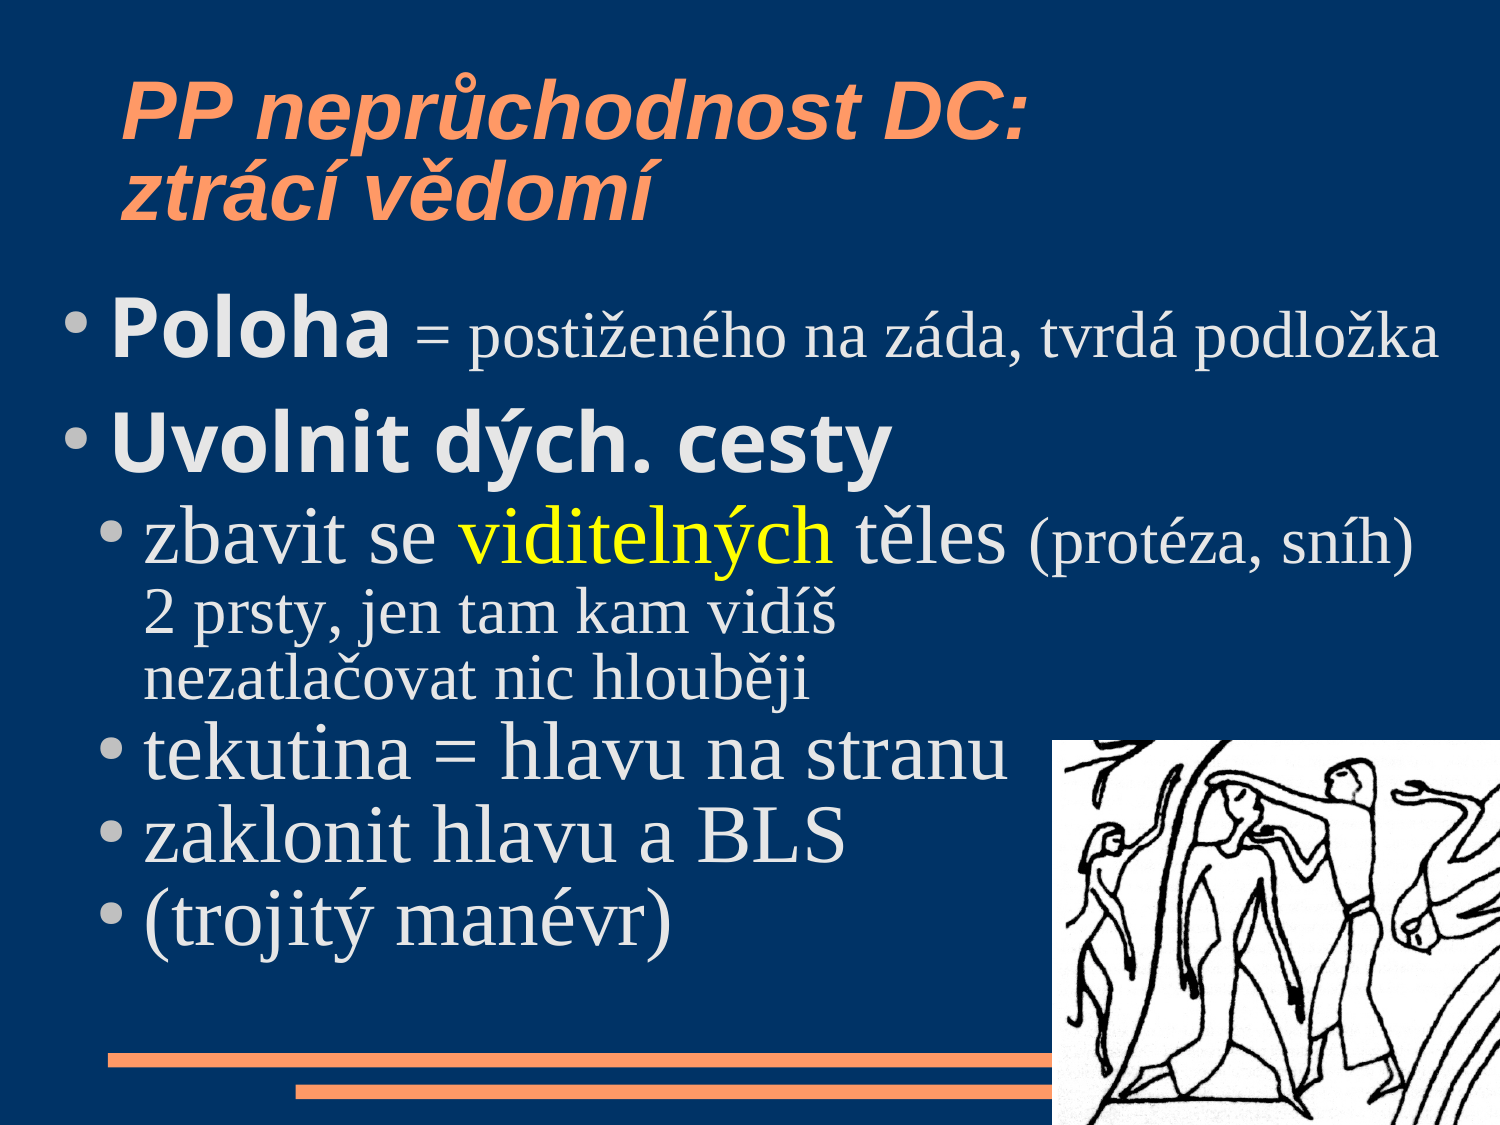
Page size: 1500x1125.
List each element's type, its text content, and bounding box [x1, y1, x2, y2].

list Poloha = postiženého na záda, tvrdá podložka Uvolnit dých. cesty zbavit se viditelných těles (protéza, sníh) 2 prsty, jen tam kam vidíš nezatlačovat nic hlouběji tekutina = hlavu na stranu zaklonit hlavu a BLS (trojitý manévr) [60, 265, 1500, 1076]
picture [1052, 740, 1500, 1125]
title PP neprůchodnost DC: ztrácí vědomí [121, 46, 1500, 254]
